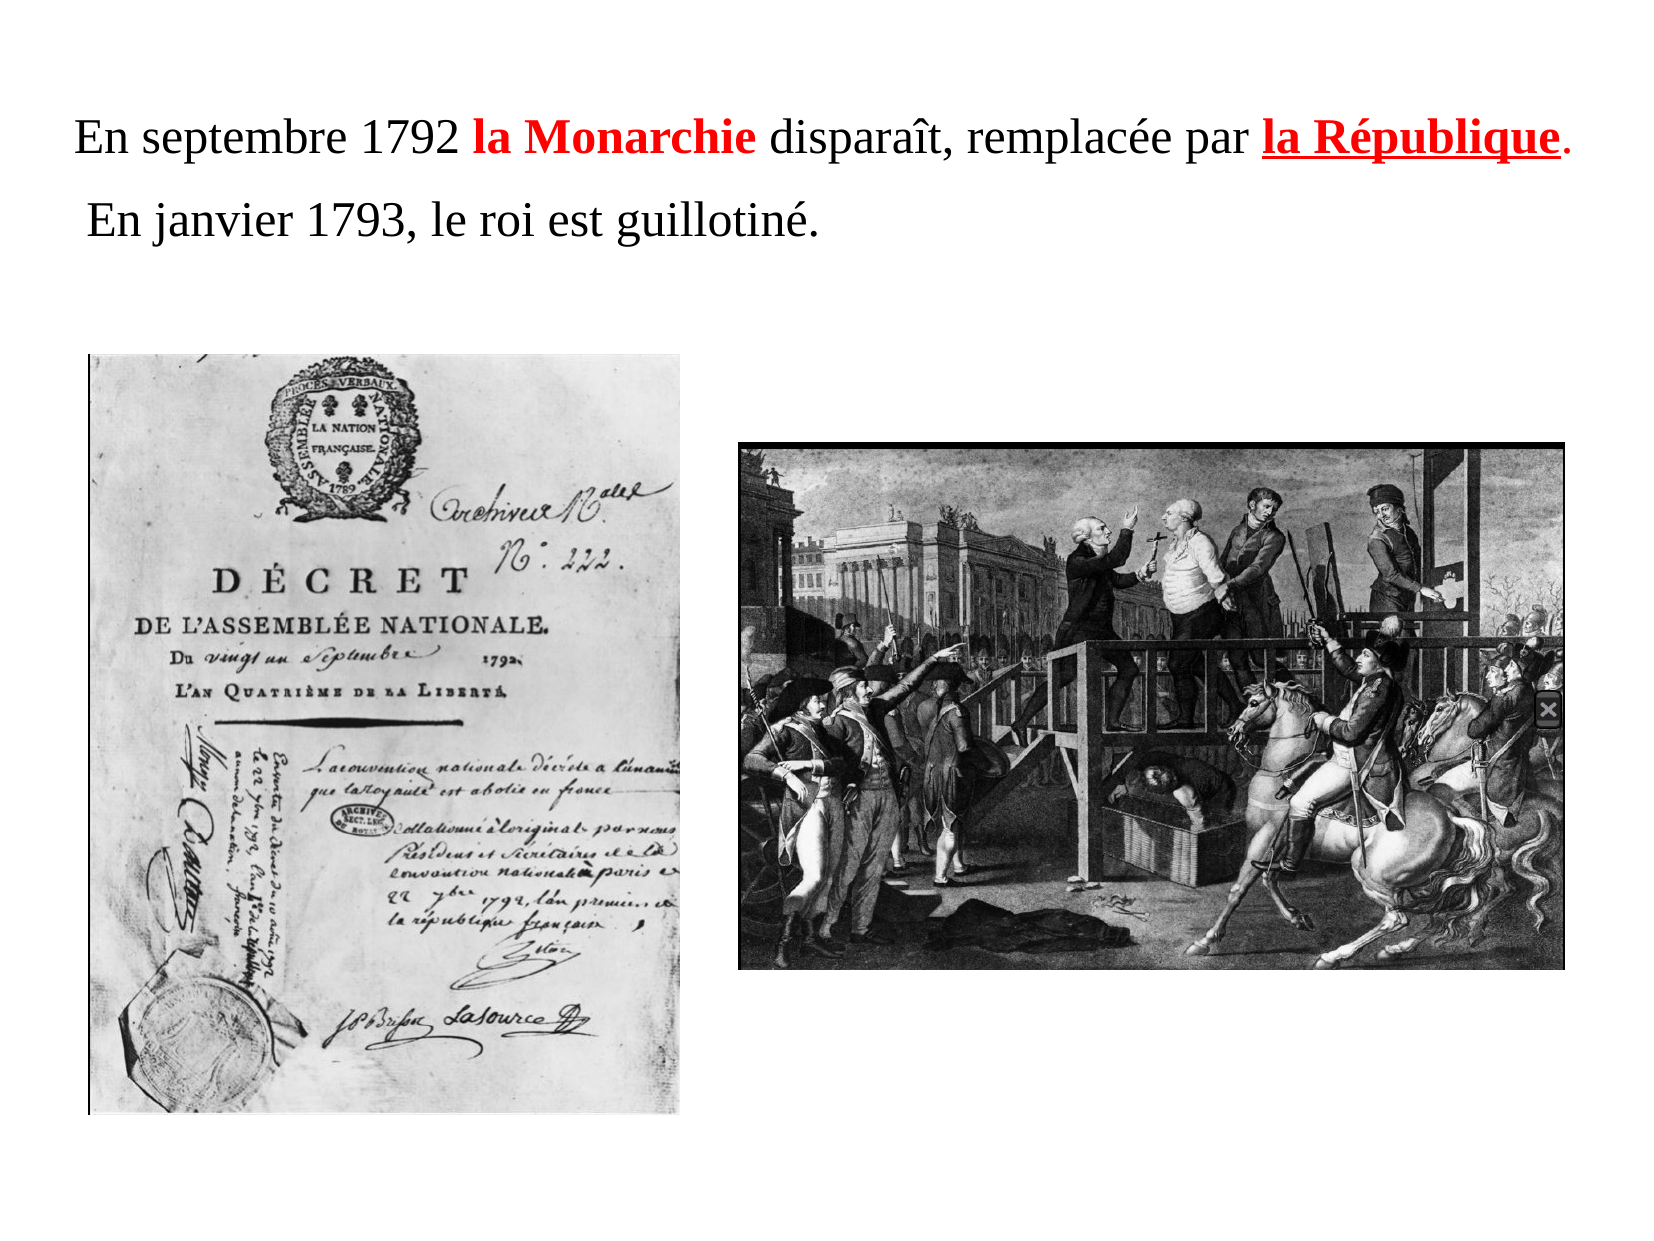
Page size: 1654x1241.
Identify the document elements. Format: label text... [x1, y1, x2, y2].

picture [88, 354, 680, 1123]
text_box En septembre 1792 la Monarchie disparaît, remplacée par la République. En janvier 1793, le roi est guillotiné. [59, 73, 1625, 230]
picture [738, 442, 1565, 970]
